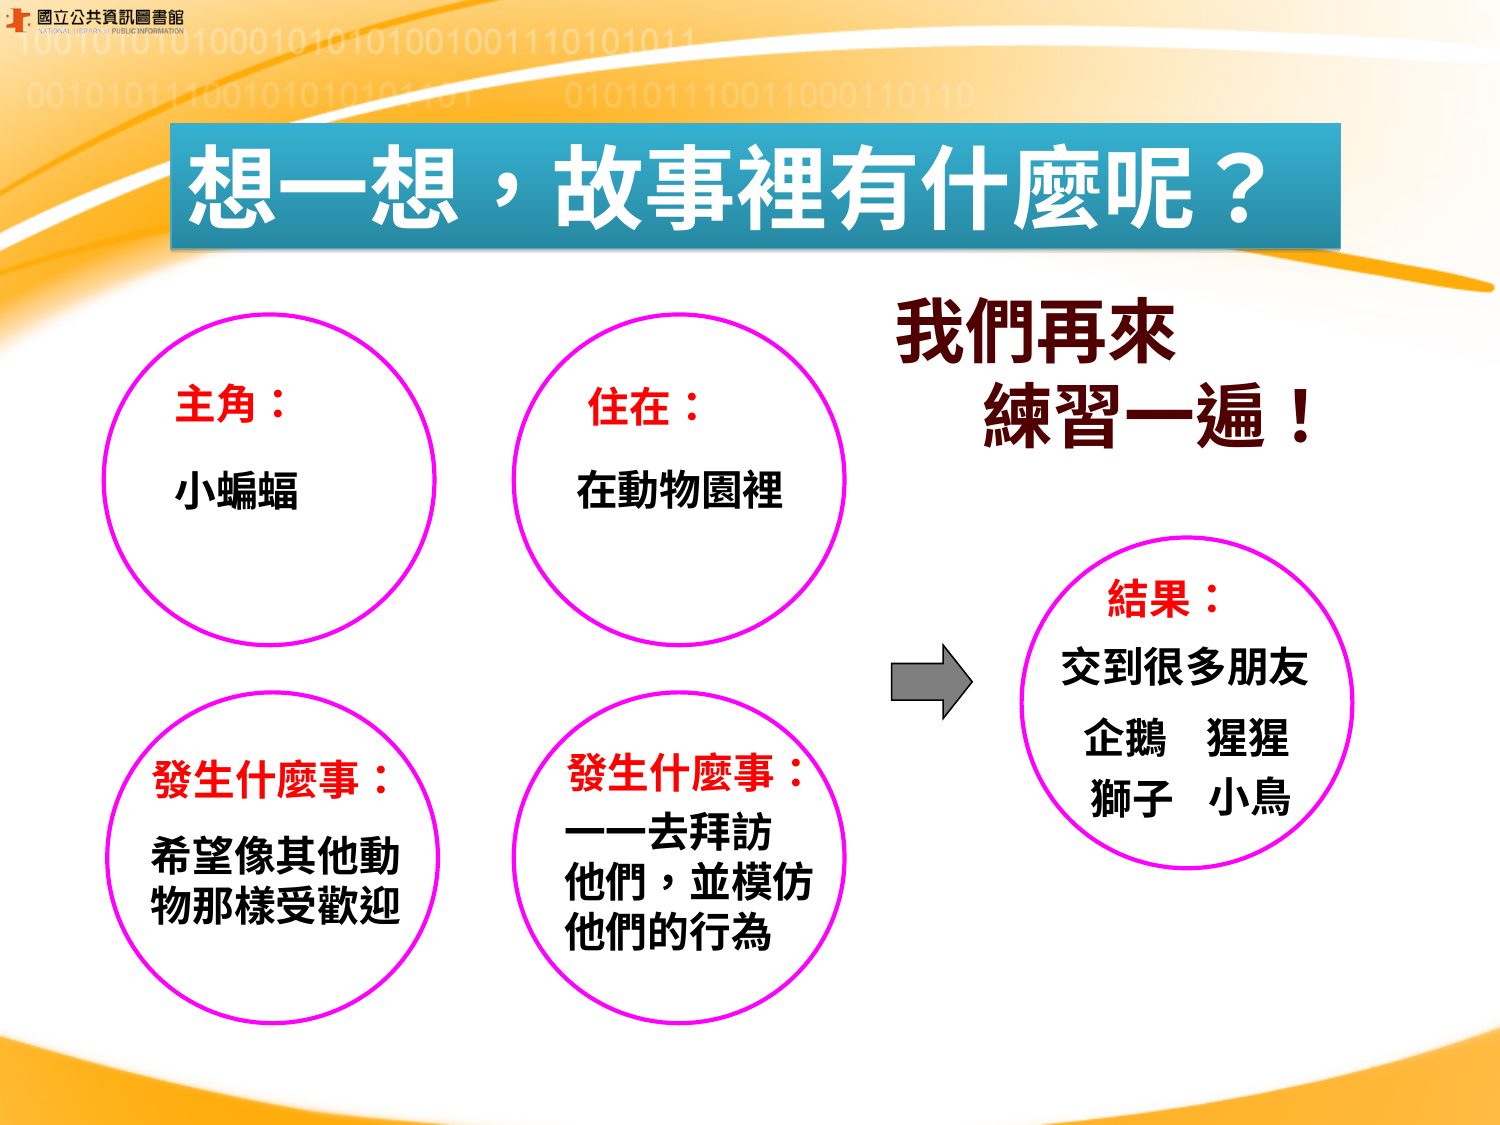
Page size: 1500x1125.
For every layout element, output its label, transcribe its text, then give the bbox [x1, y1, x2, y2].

text_box 一一去拜訪 他們，並模仿他們的行為 [549, 799, 833, 964]
text_box 小蝙蝠 [159, 457, 315, 522]
text_box 交到很多朋友 [1045, 633, 1326, 699]
text_box 結果： [1093, 565, 1248, 630]
text_box 發生什麼事： [136, 747, 385, 812]
text_box [625, 120, 1477, 298]
text_box 住在： [573, 374, 728, 439]
text_box 希望像其他動物那樣受歡迎 [421, 822, 443, 937]
text_box 小鳥 [1193, 763, 1330, 830]
text_box 想一想，故事裡有什麼呢？ [171, 123, 1341, 248]
text_box 發生什麼事： [136, 747, 146, 759]
text_box 主角： [159, 370, 315, 435]
text_box 希望像其他動物那樣受歡迎 [136, 822, 435, 937]
text_box 企鵝 [1068, 704, 1191, 770]
text_box [891, 645, 973, 719]
text_box 猩猩 [1191, 704, 1328, 765]
text_box 在動物園裡 [561, 456, 800, 521]
text_box 獅子 [1075, 765, 1212, 832]
text_box 發生什麼事： [551, 740, 799, 805]
text_box 我們再來 練習一遍！ [879, 298, 1341, 433]
